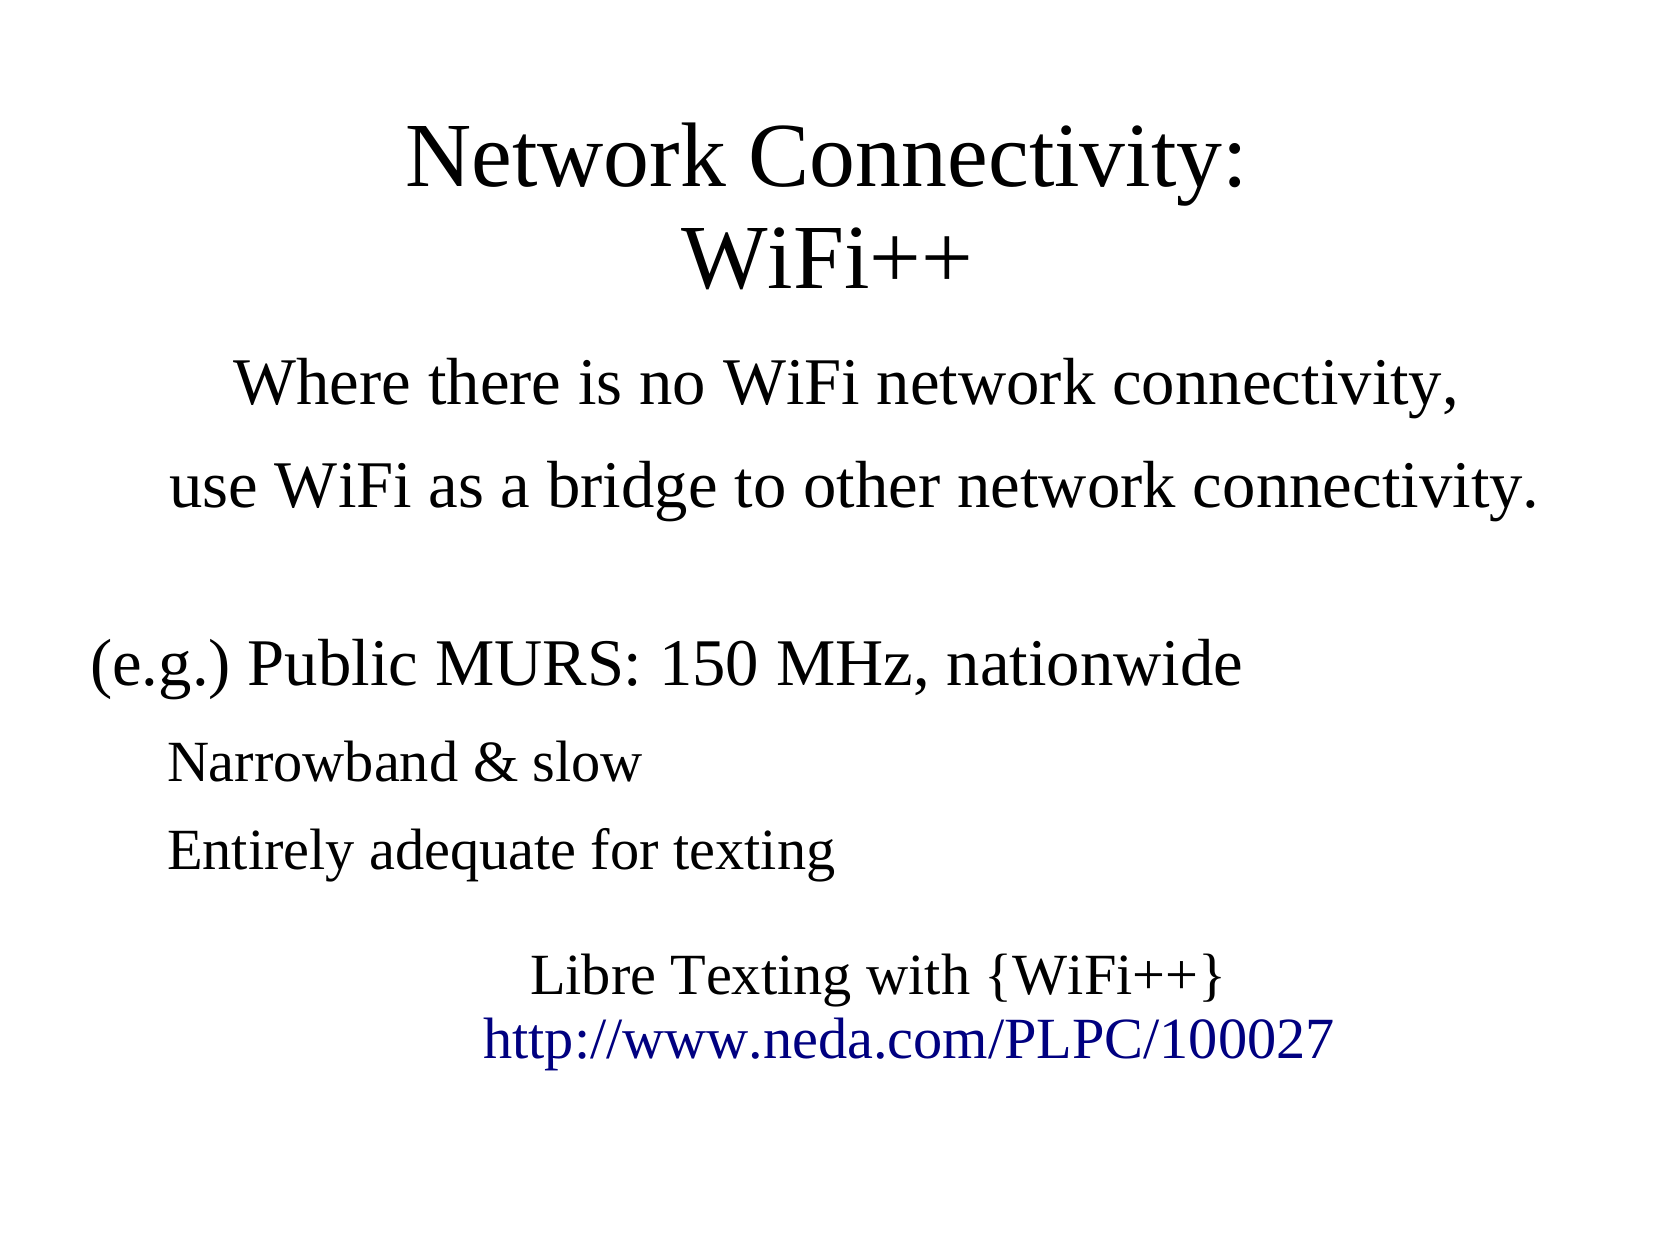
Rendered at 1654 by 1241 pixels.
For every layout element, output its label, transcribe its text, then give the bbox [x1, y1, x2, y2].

list Where there is no WiFi network connectivity, use WiFi as a bridge to other network connectivity. (e.g.) Public MURS: 150 MHz, nationwide Narrowband & slow Entirely adequate for texting Libre Texting with {WiFi++} http://www.neda.com/PLPC/100027 [72, 344, 1605, 1220]
title Network Connectivity: WiFi++ [121, 95, 1534, 318]
